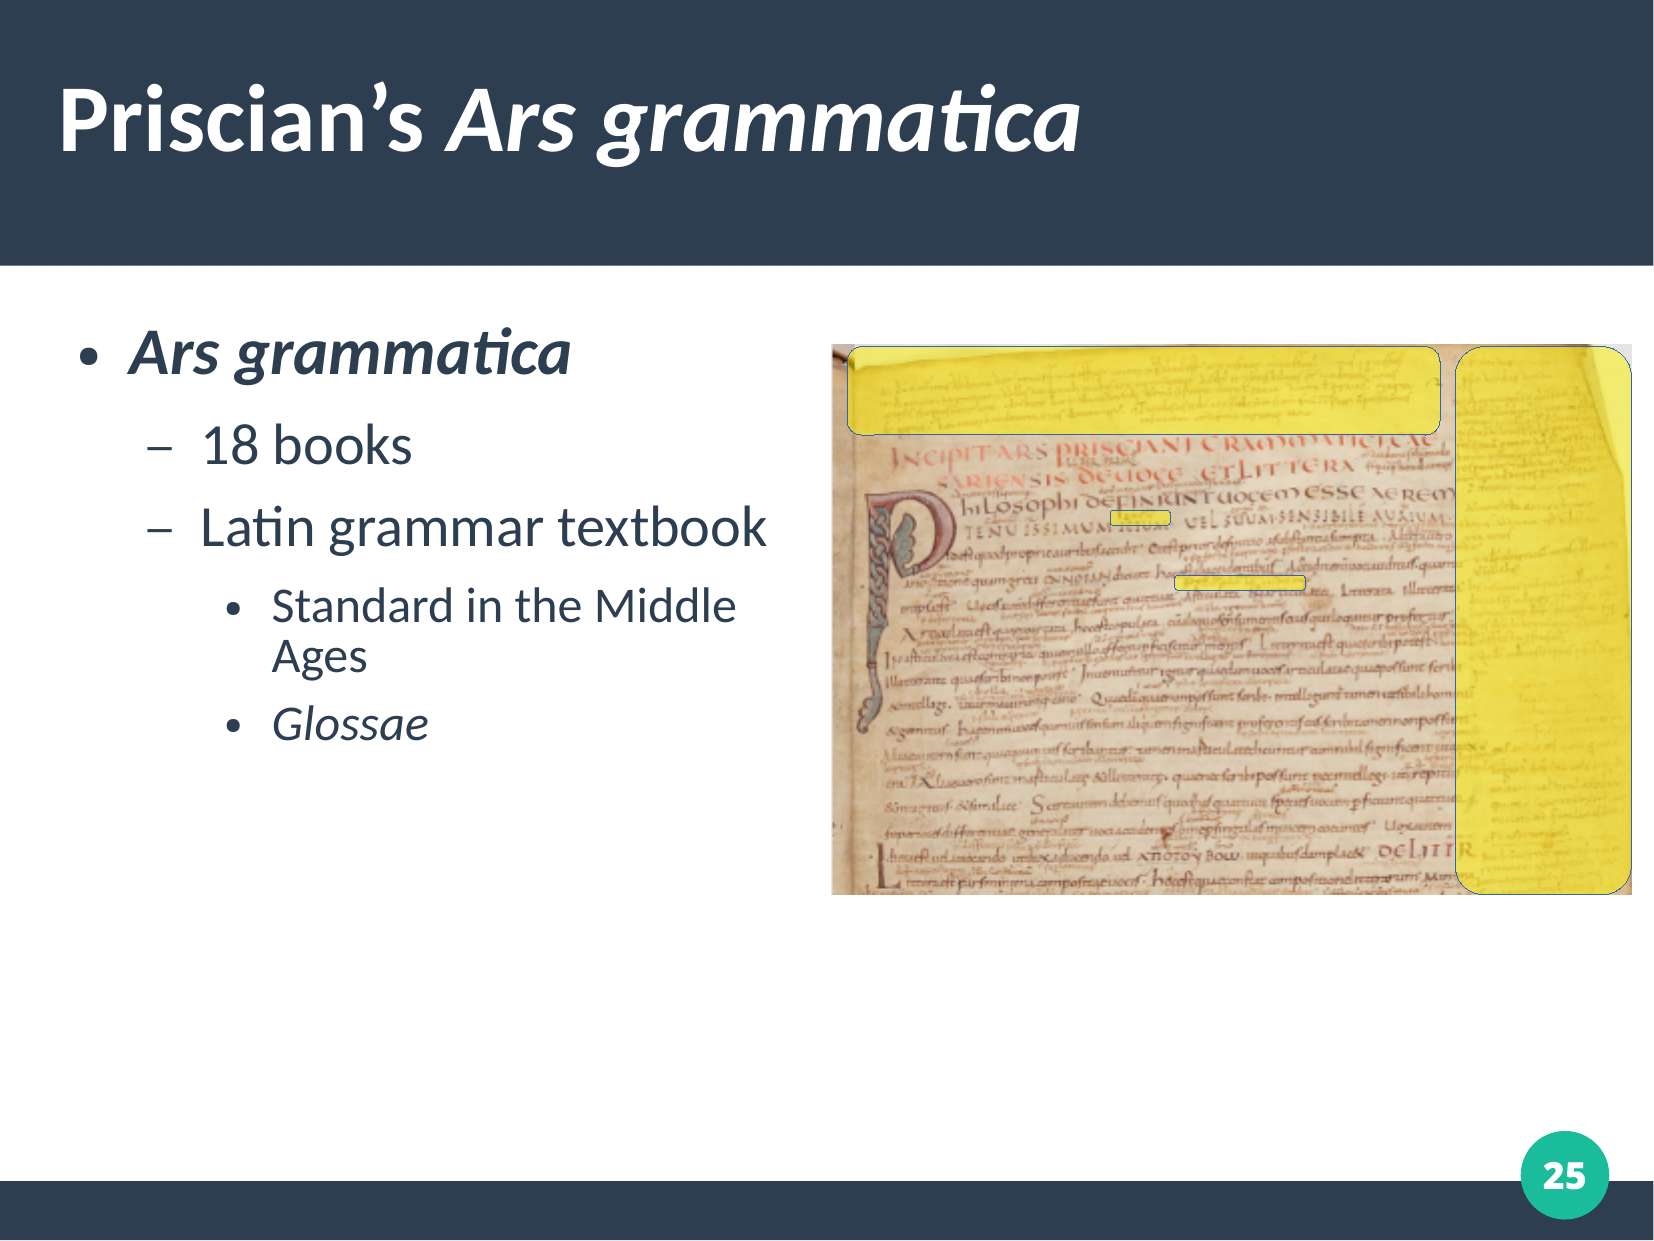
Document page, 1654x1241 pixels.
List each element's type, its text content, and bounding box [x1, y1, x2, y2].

list Ars grammatica 18 books Latin grammar textbook Standard in the Middle Ages Glossae [59, 324, 811, 1186]
text_box [1455, 346, 1632, 895]
text_box [1110, 510, 1171, 526]
text_box [1174, 575, 1306, 591]
text_box [847, 346, 1441, 436]
picture [1609, 870, 1632, 895]
picture [831, 344, 1632, 895]
title Priscian’s Ars grammatica [59, 49, 1595, 207]
